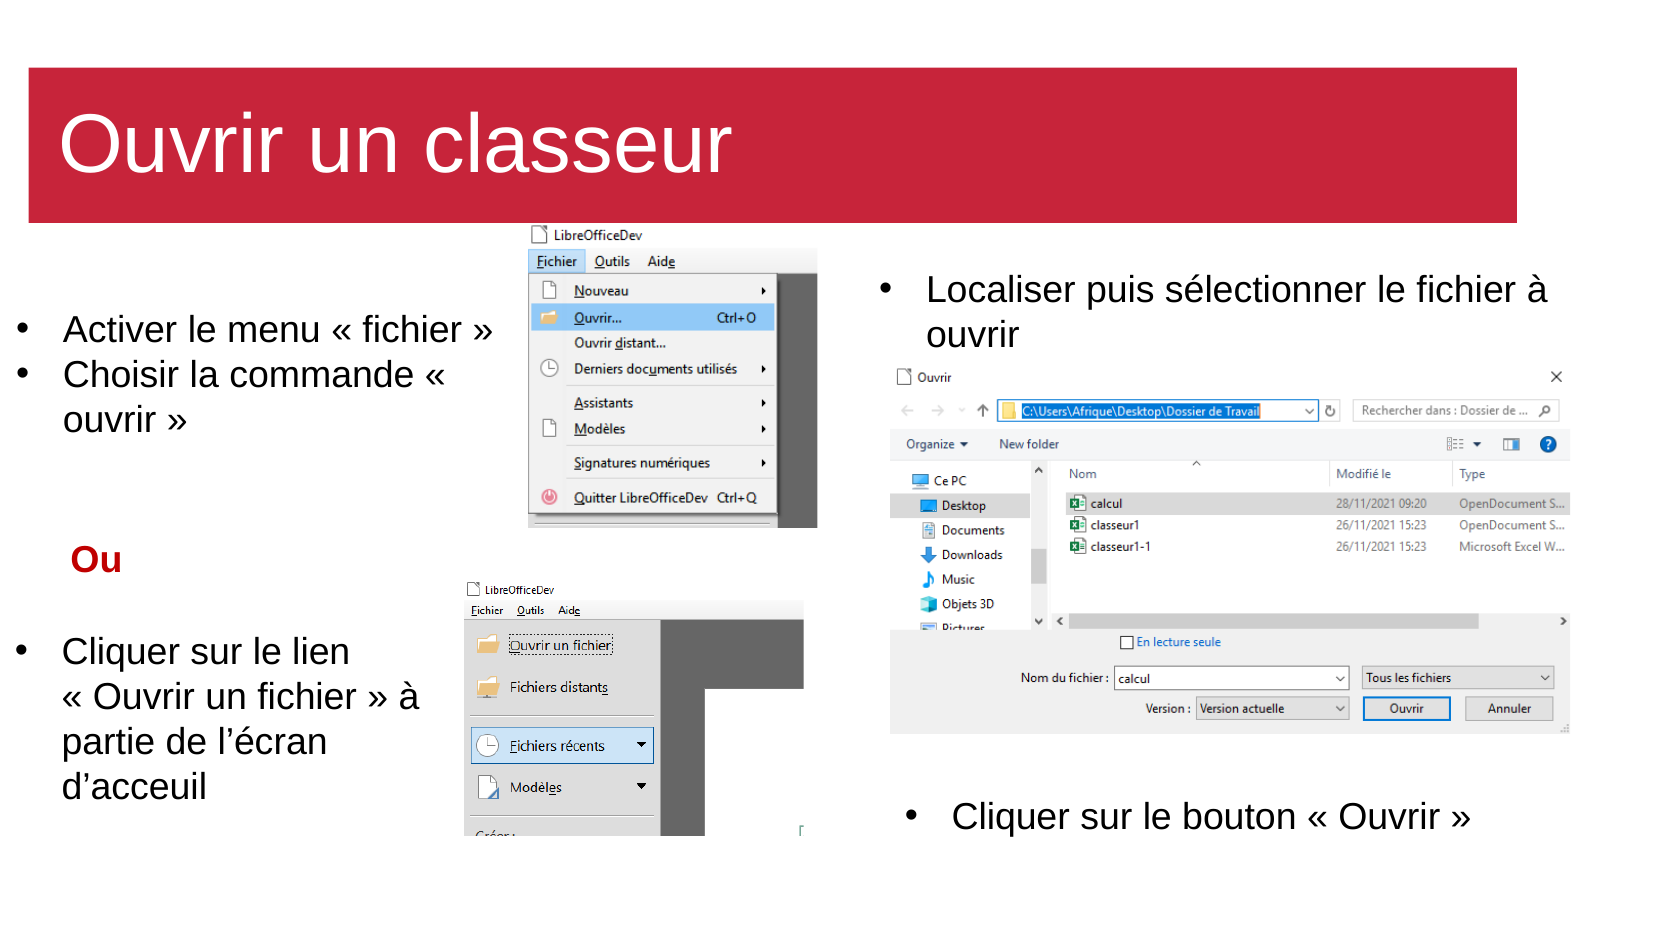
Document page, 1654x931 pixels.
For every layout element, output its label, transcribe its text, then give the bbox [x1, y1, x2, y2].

text_box Activer le menu « fichier » Choisir la commande « ouvrir » [1, 297, 556, 448]
picture [464, 579, 804, 836]
text_box Cliquer sur le lien « Ouvrir un fichier » à partie de l’écran d’acceuil [0, 619, 465, 815]
text_box Localiser puis sélectionner le fichier à ouvrir [864, 257, 1594, 363]
text_box Ou [55, 527, 214, 588]
text_box Cliquer sur le bouton « Ouvrir » [890, 784, 1570, 845]
picture [528, 223, 818, 528]
picture [890, 366, 1571, 734]
title Ouvrir un classeur [28, 67, 1517, 223]
